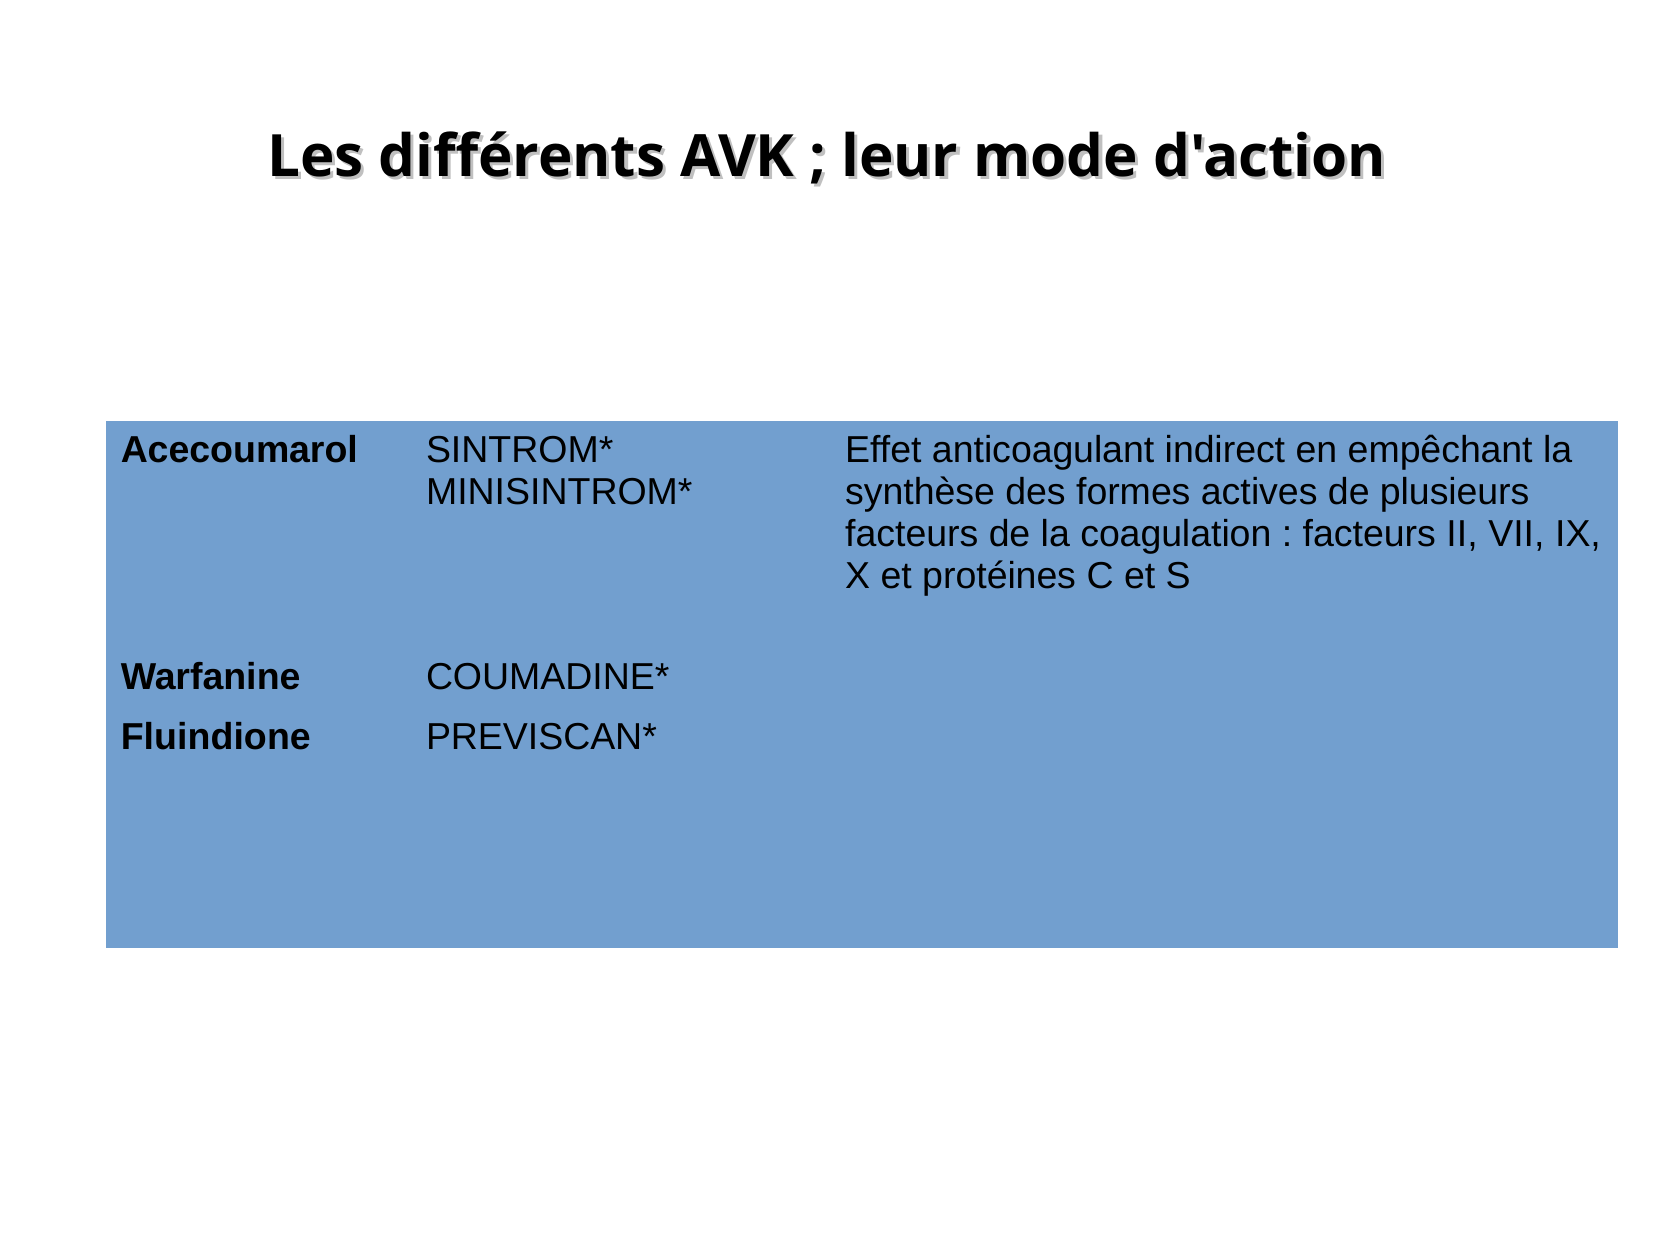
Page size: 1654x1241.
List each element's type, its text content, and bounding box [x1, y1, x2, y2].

table_cell Fluindione [106, 708, 411, 948]
table_cell COUMADINE* [411, 648, 830, 708]
table_cell PREVISCAN* [411, 708, 830, 948]
title Les différents AVK ; leur mode d'action [82, 49, 1571, 257]
table_header Acecoumarol [106, 421, 411, 648]
table_cell Warfanine [106, 648, 411, 708]
table_header SINTROM* MINISINTROM* [411, 421, 830, 648]
table_header Effet anticoagulant indirect en empêchant la synthèse des formes actives de plusieurs facteurs de la coagulation : facteurs II, VII, IX, X et protéines C et S [830, 421, 1618, 948]
